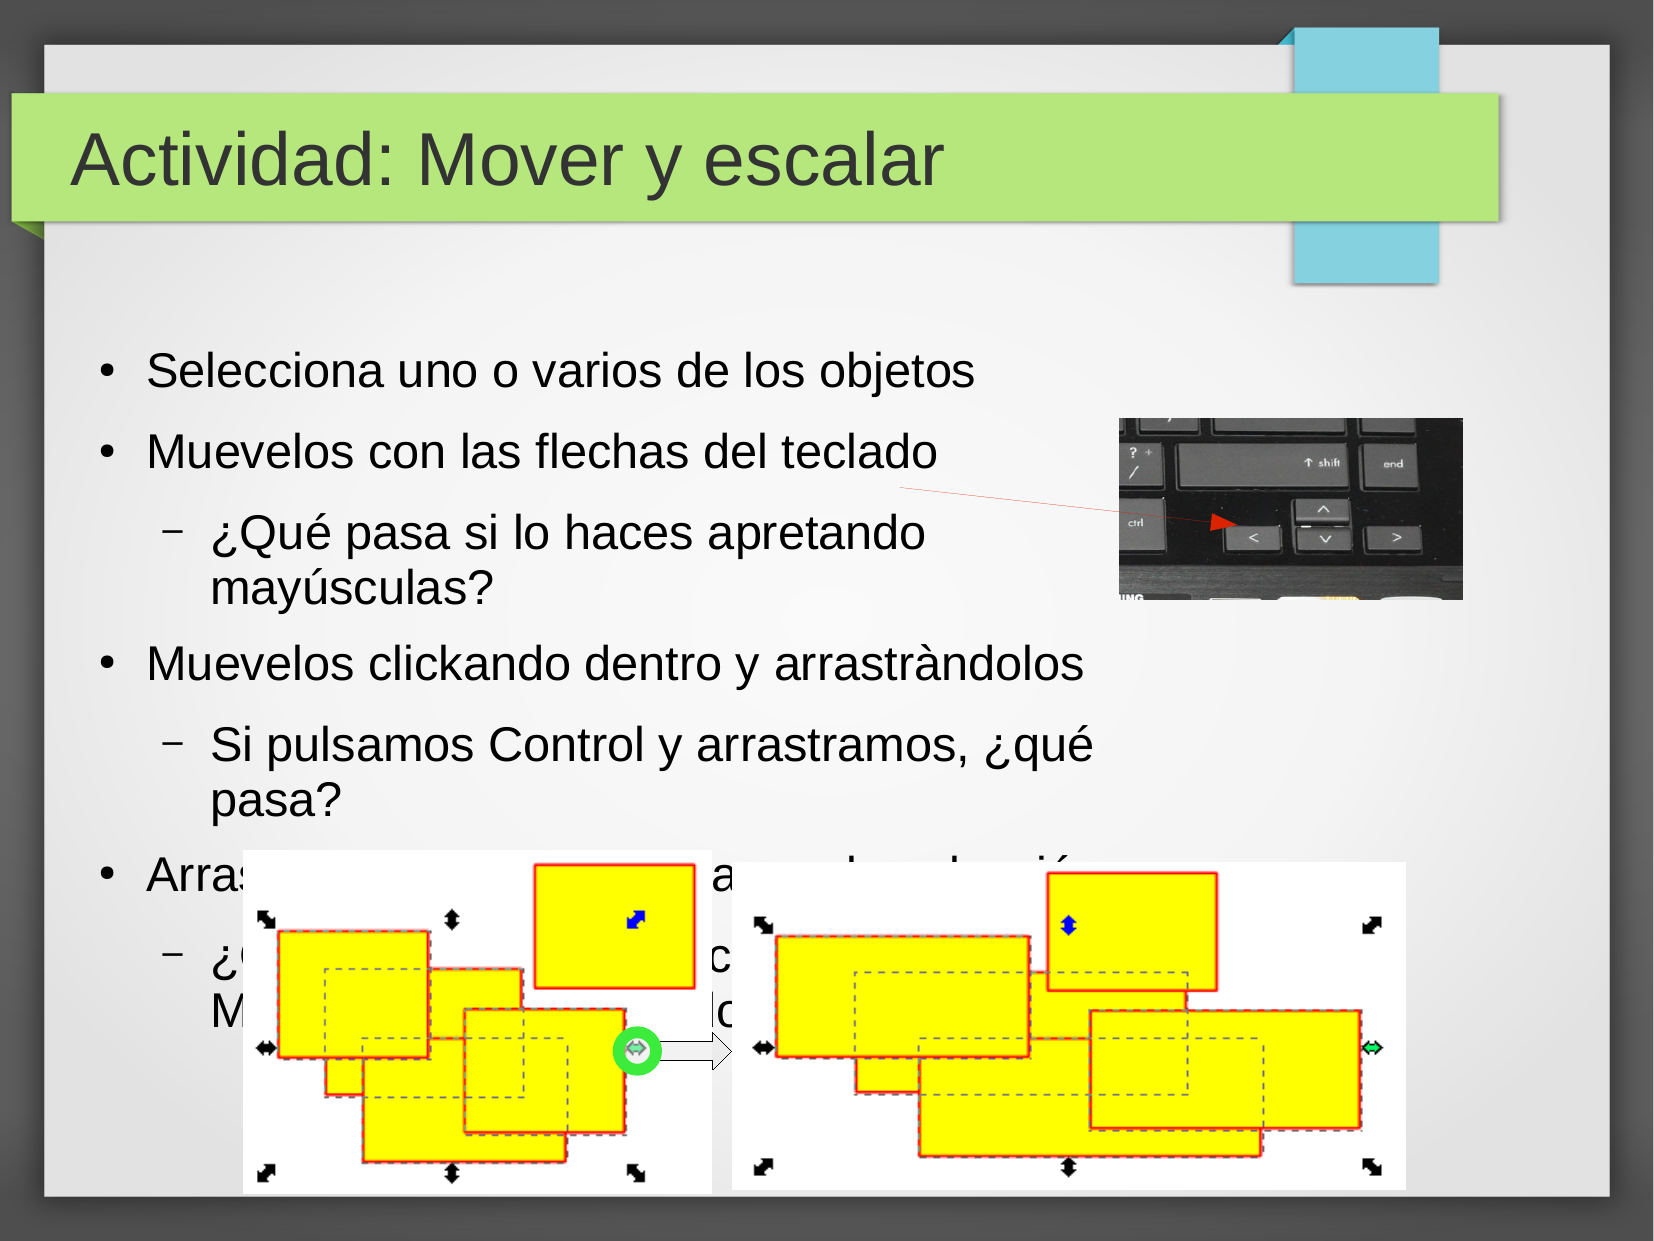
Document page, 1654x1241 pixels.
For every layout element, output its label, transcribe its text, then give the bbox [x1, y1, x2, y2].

text_box [618, 1032, 732, 1070]
title Actividad: Mover y escalar [70, 106, 1229, 213]
list Selecciona uno o varios de los objetos Muevelos con las flechas del teclado ¿Qué pasa si lo haces apretando mayúsculas? Muevelos clickando dentro y arrastràndolos Si pulsamos Control y arrastramos, ¿qué pasa? Arrastra las flechas que marcan la selección ¿Qué pasa si lo haces con Control o con Mayúsculas o con los dos? [82, 343, 1163, 1051]
picture [0, 0, 1654, 1241]
